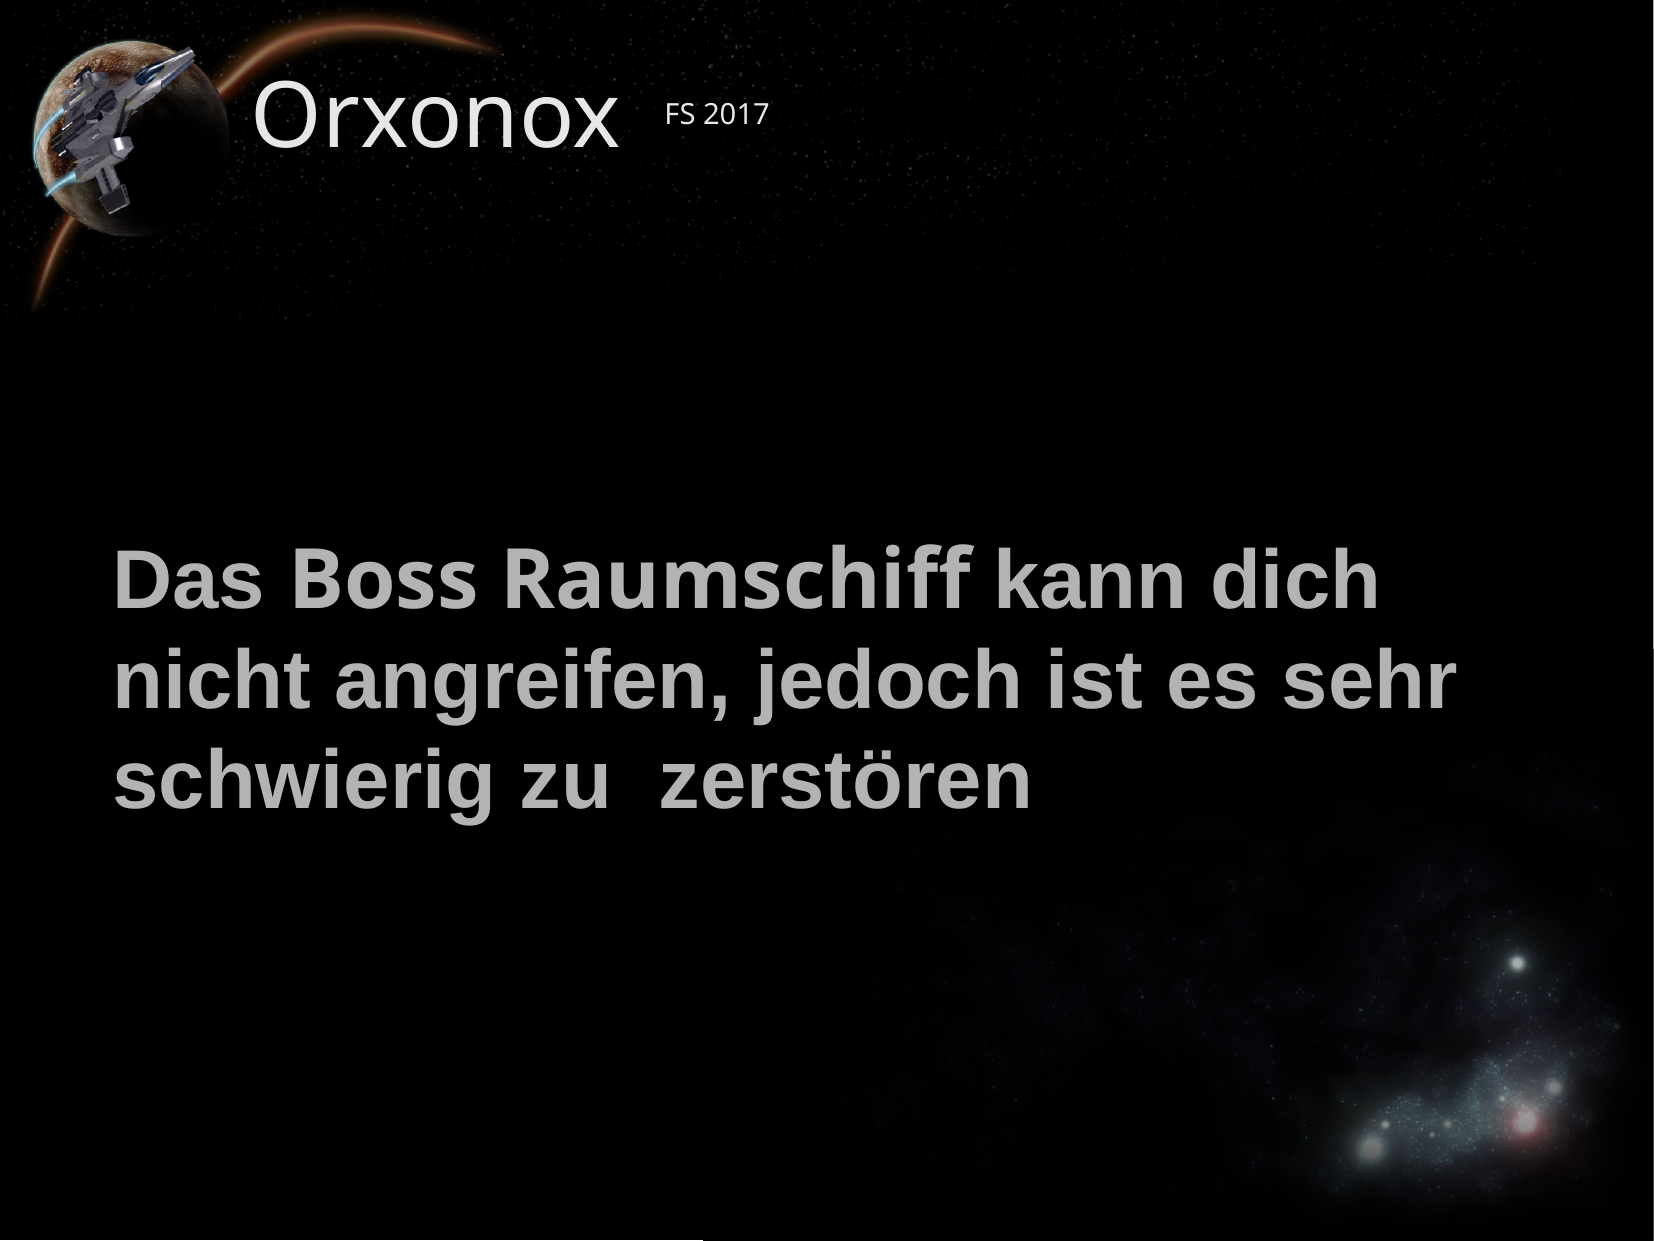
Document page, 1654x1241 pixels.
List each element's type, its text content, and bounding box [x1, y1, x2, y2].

title Das Boss Raumschiff kann dich nicht angreifen, jedoch ist es sehr schwierig zu zerstören [112, 309, 1539, 826]
picture [703, 649, 1654, 1241]
picture [0, 0, 1607, 443]
